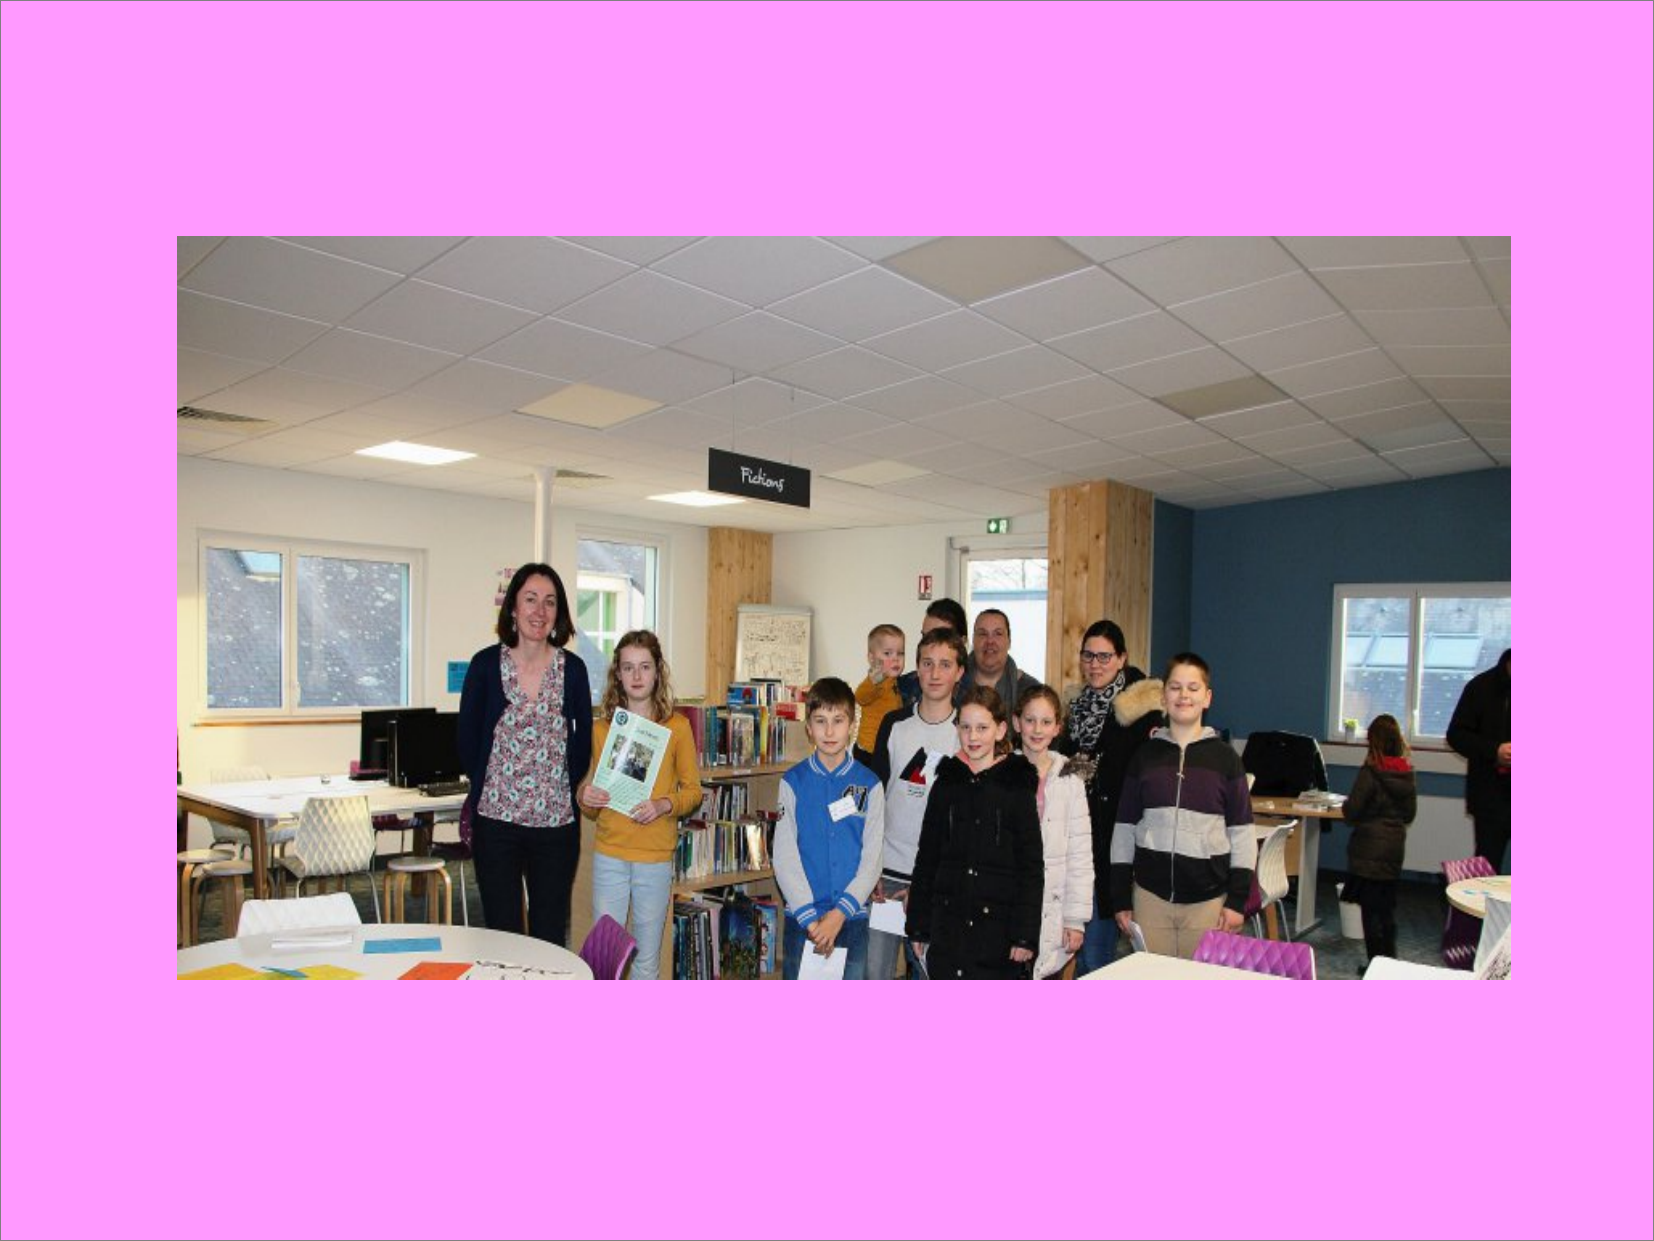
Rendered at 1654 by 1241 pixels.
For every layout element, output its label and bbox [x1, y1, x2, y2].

picture [177, 236, 1511, 980]
text_box [0, 0, 1654, 1241]
